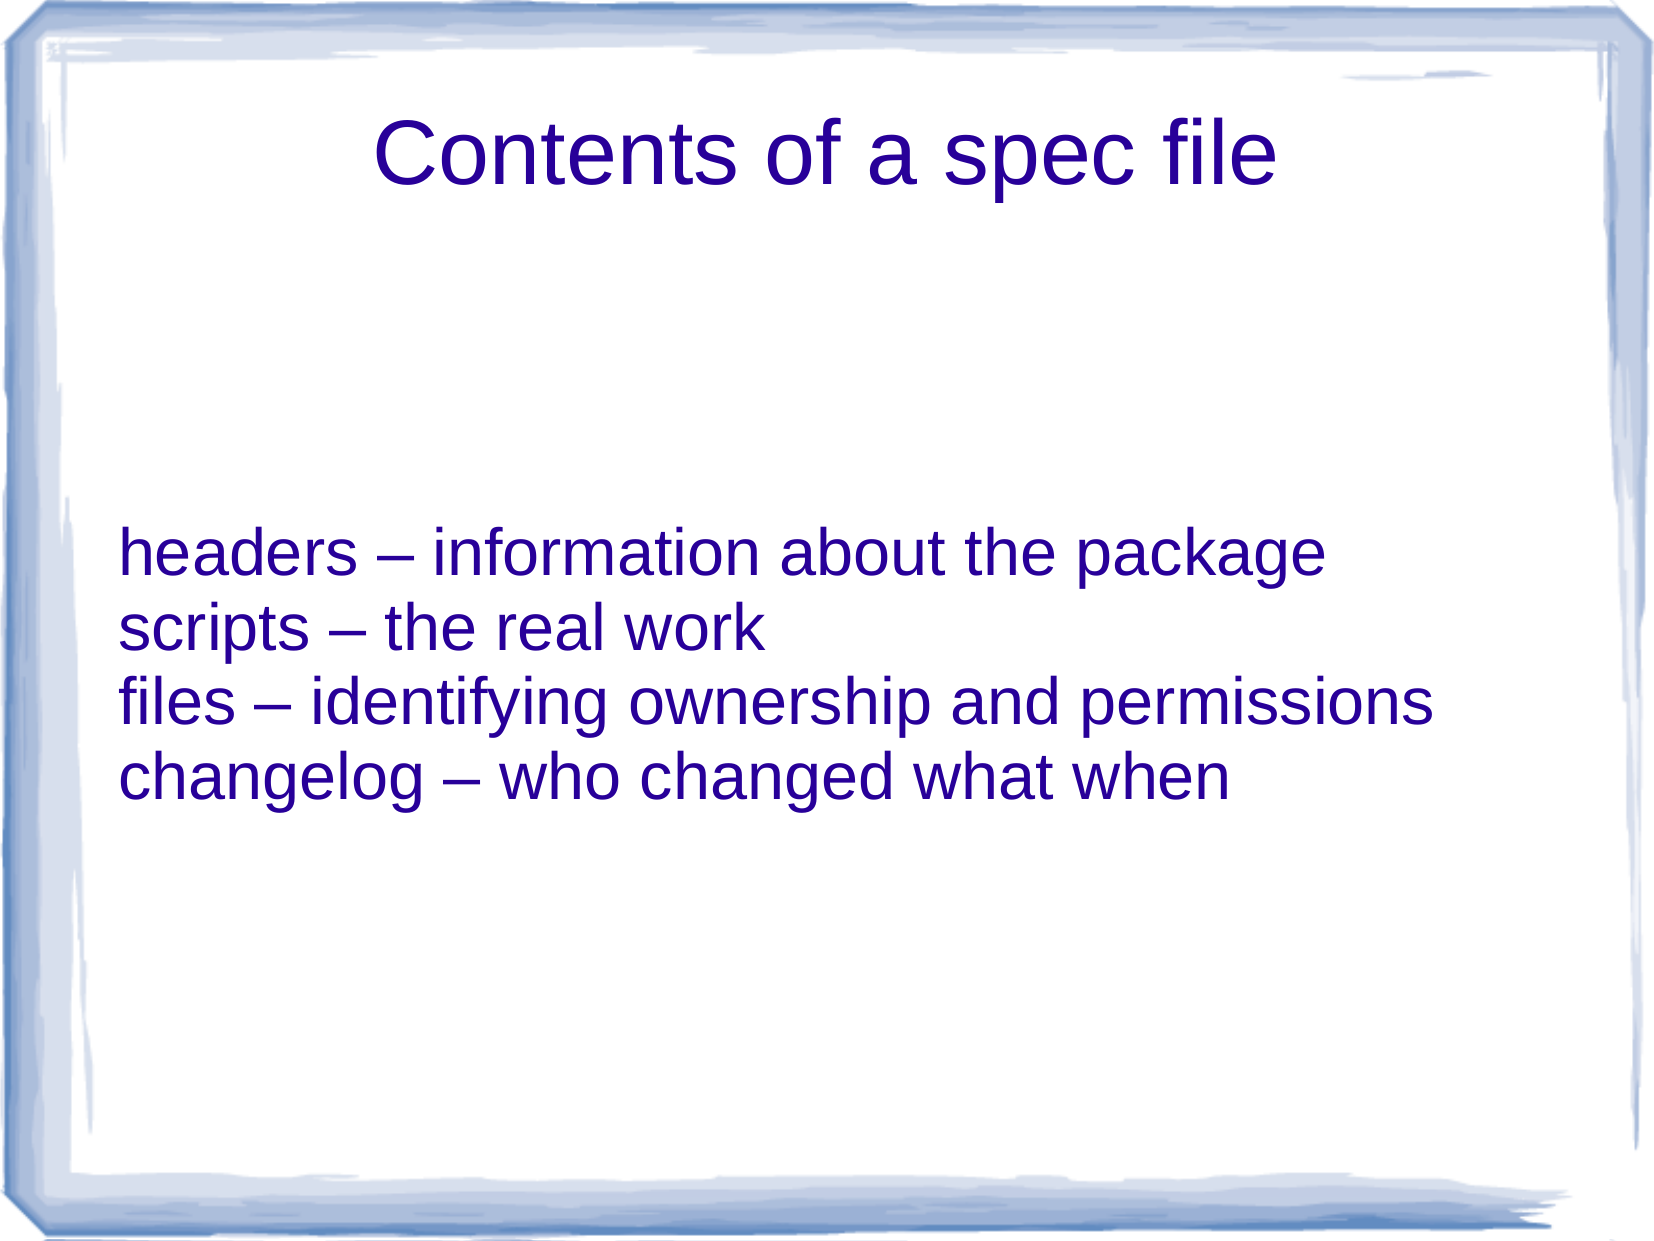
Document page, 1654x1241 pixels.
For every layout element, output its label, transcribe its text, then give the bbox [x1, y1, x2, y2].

title Contents of a spec file [82, 56, 1571, 250]
subtitle headers – information about the package scripts – the real work files – identifying ownership and permissions changelog – who changed what when [118, 332, 1571, 997]
picture [0, 0, 1654, 1241]
